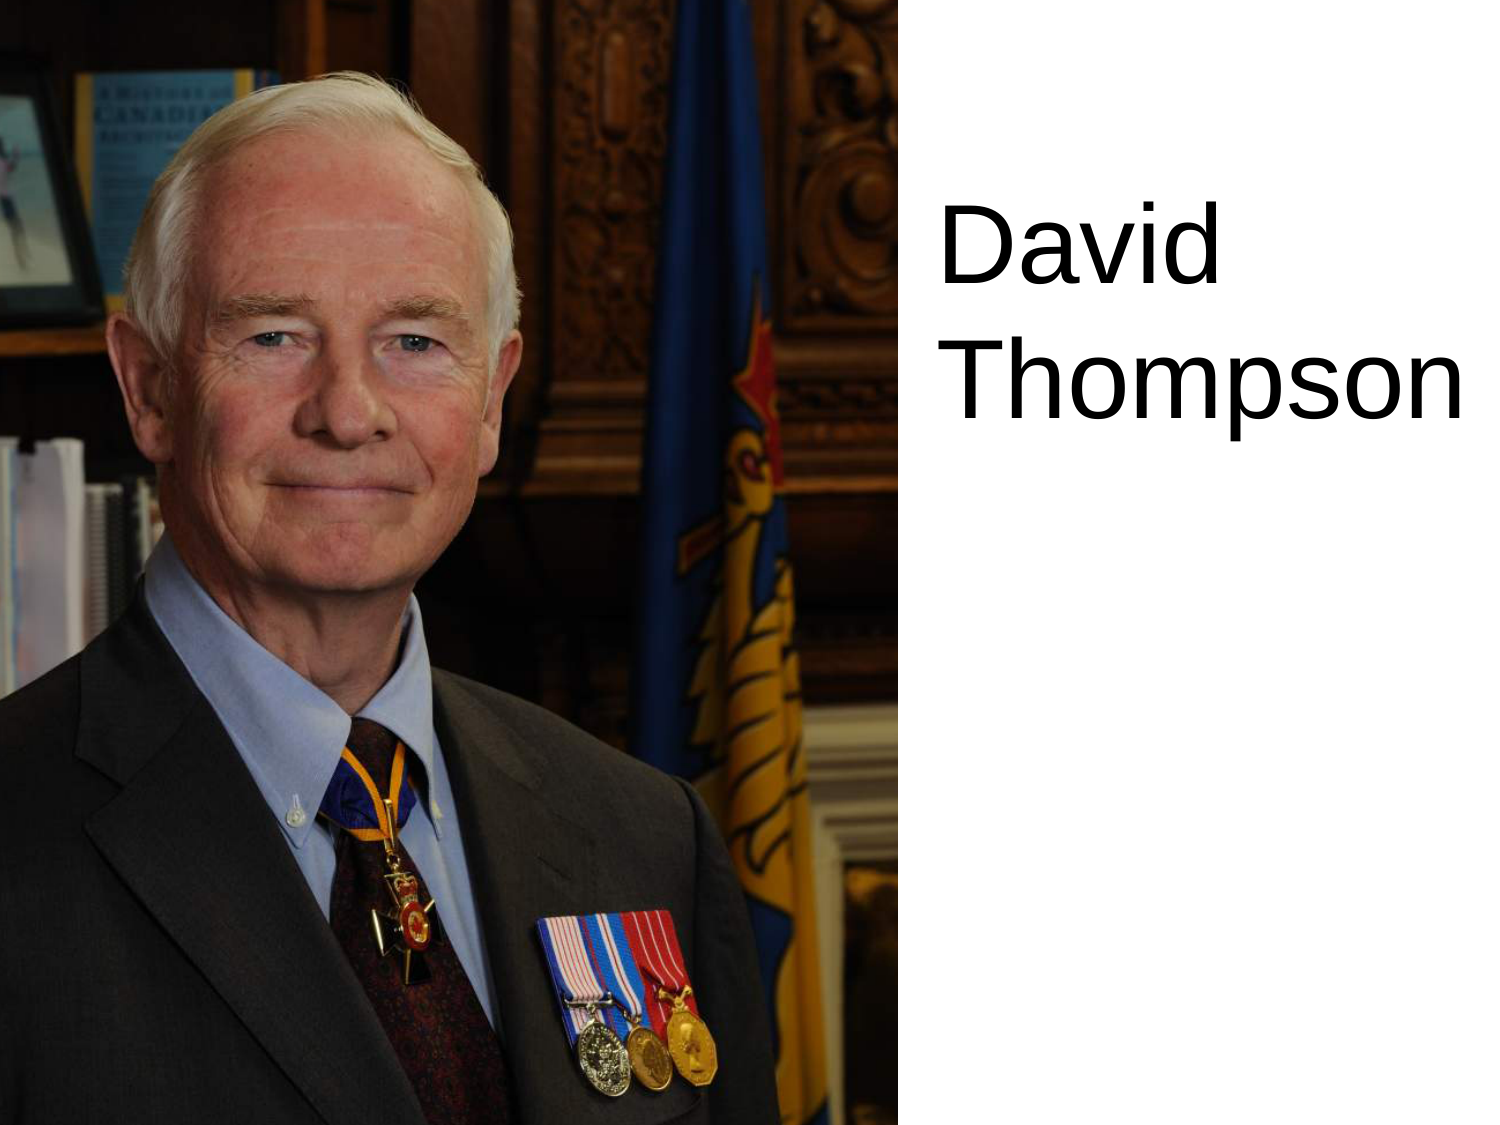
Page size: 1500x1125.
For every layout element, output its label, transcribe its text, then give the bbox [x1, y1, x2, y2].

text_box David Thompson [921, 163, 1500, 449]
picture [0, 0, 898, 1125]
